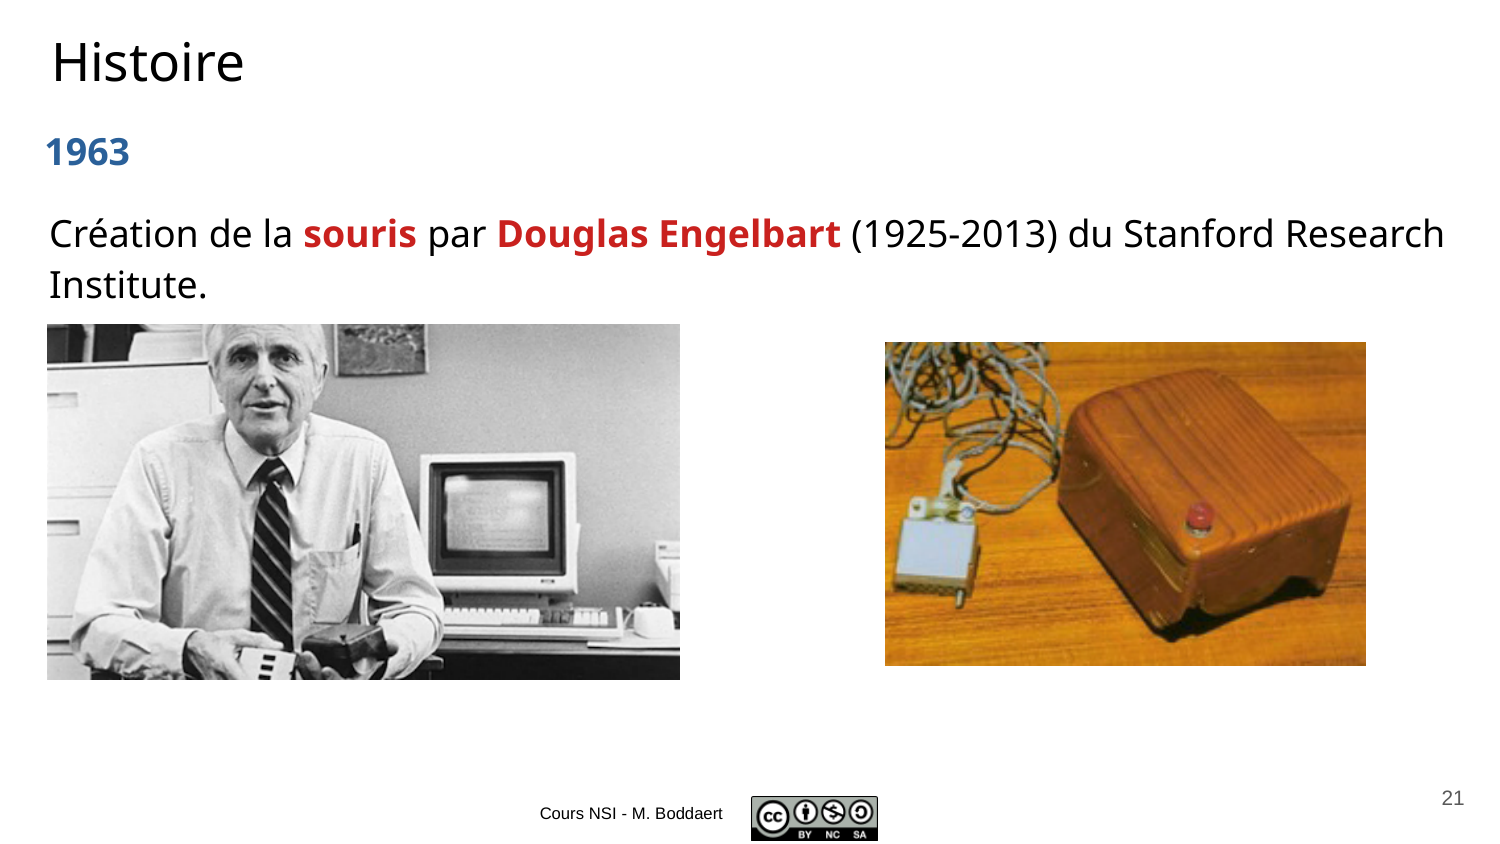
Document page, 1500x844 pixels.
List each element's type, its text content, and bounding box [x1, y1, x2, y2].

picture [751, 796, 878, 841]
slide_number <numéro> [1389, 764, 1480, 830]
text_box 1963 [29, 120, 1477, 178]
text_box Création de la souris par Douglas Engelbart (1925-2013) du Stanford Research Institute. [34, 200, 1500, 303]
picture [885, 342, 1366, 666]
picture [47, 324, 680, 681]
title Histoire [51, 13, 1449, 108]
